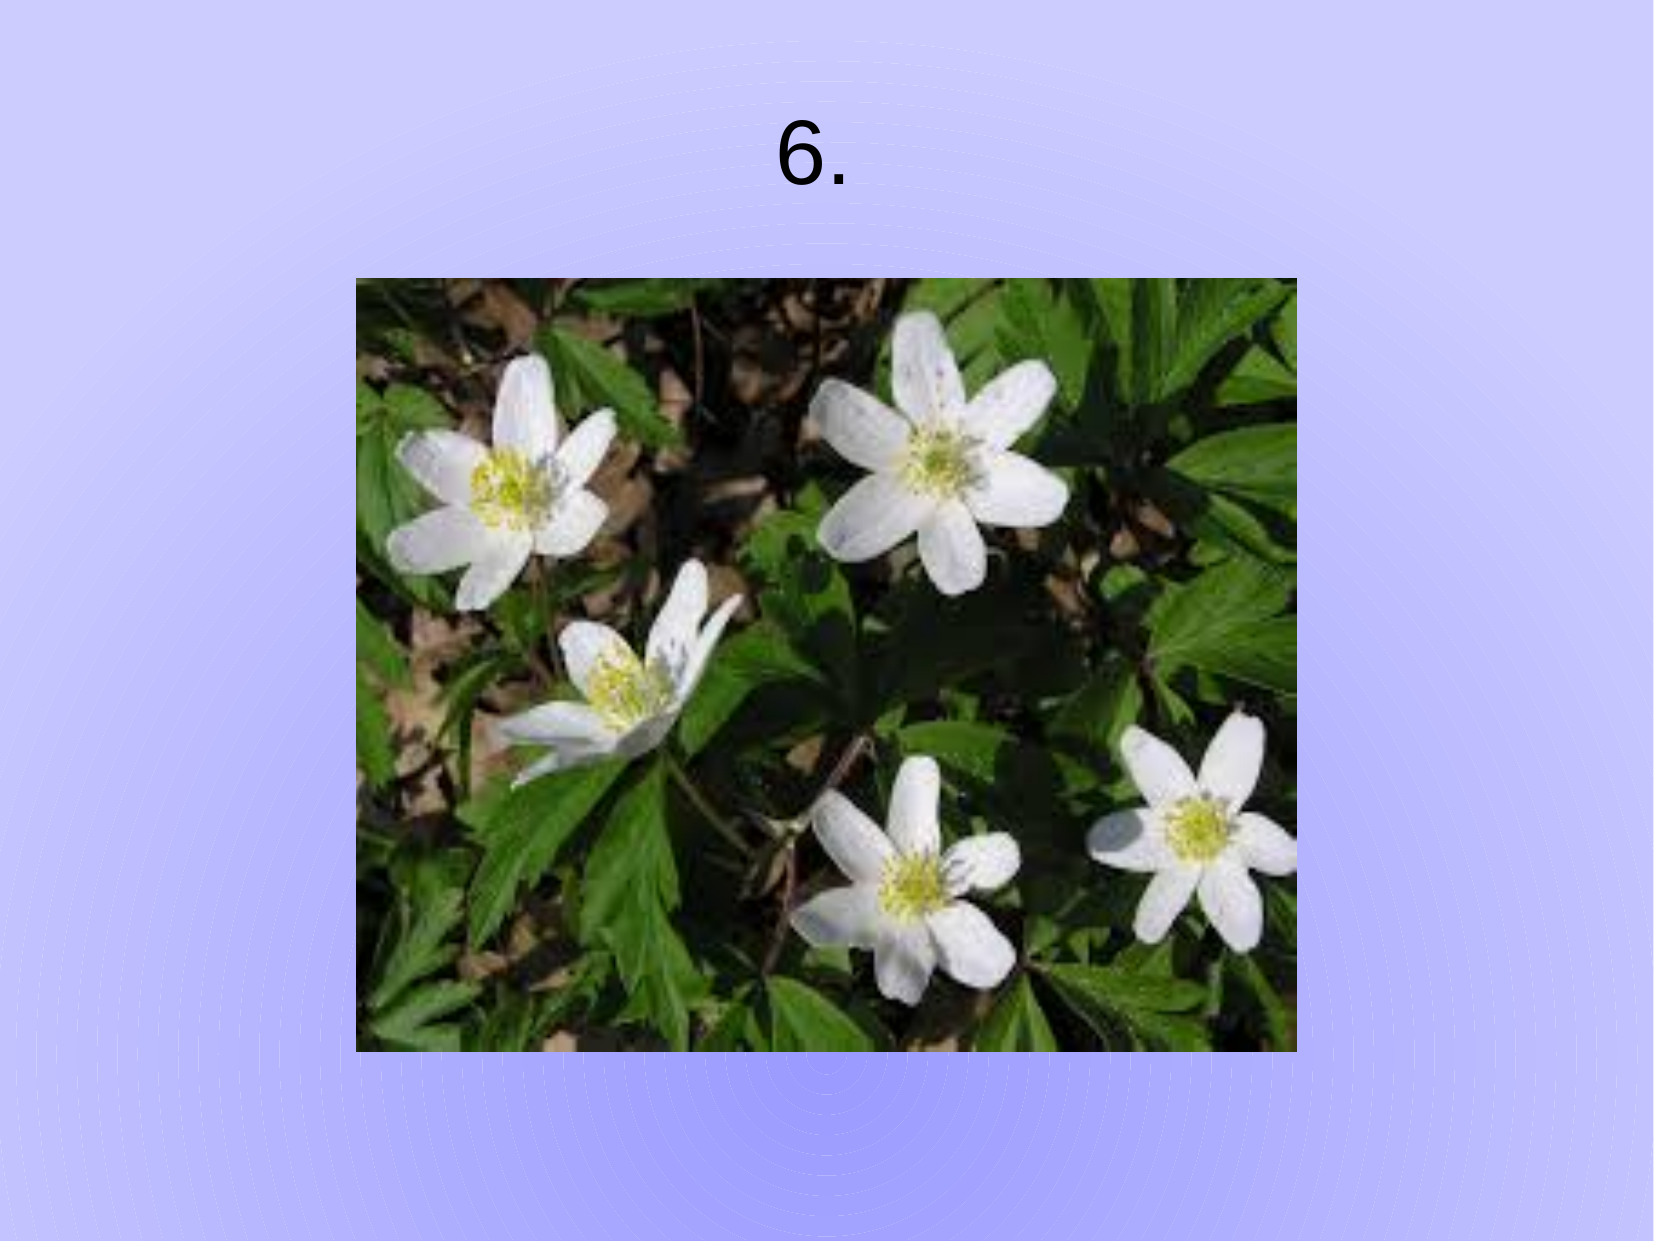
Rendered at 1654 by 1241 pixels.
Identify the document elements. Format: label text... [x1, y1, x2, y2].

picture [356, 278, 1297, 1052]
title 6. [82, 49, 1571, 257]
